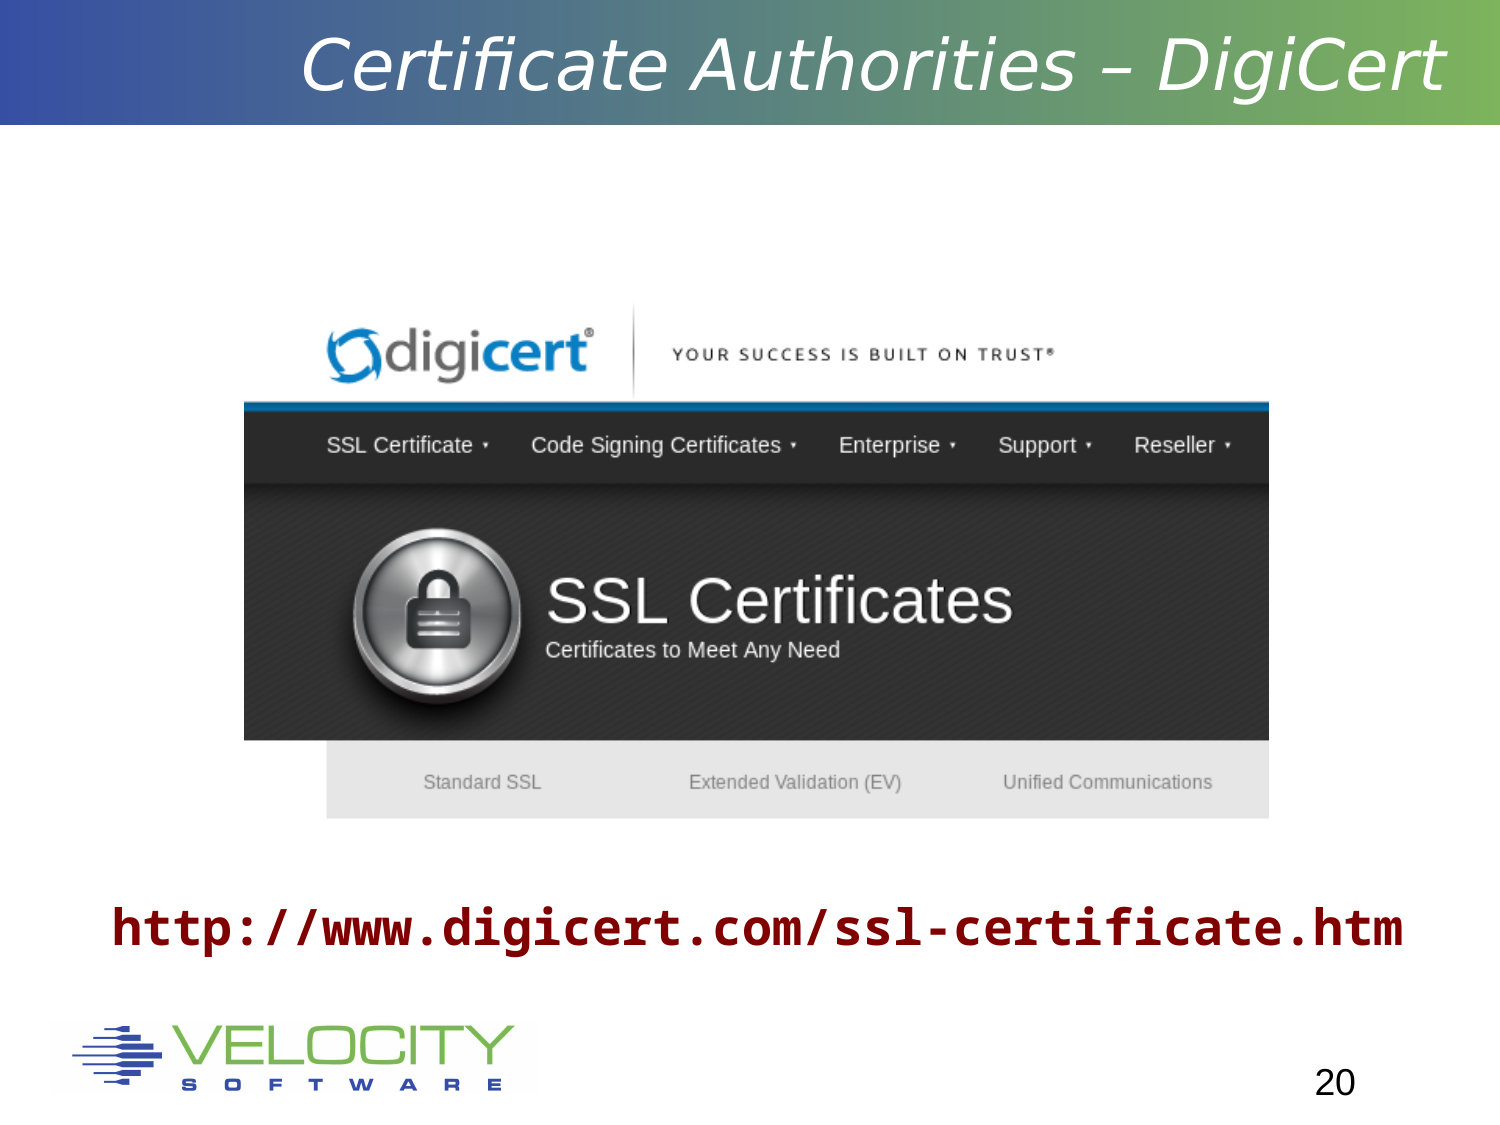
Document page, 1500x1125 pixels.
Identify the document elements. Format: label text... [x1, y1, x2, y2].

list http://www.digicert.com/ssl-certificate.htm [70, 187, 1500, 963]
title Certificate Authorities – DigiCert [62, 12, 1463, 113]
picture [50, 1021, 538, 1094]
picture [244, 292, 1269, 836]
